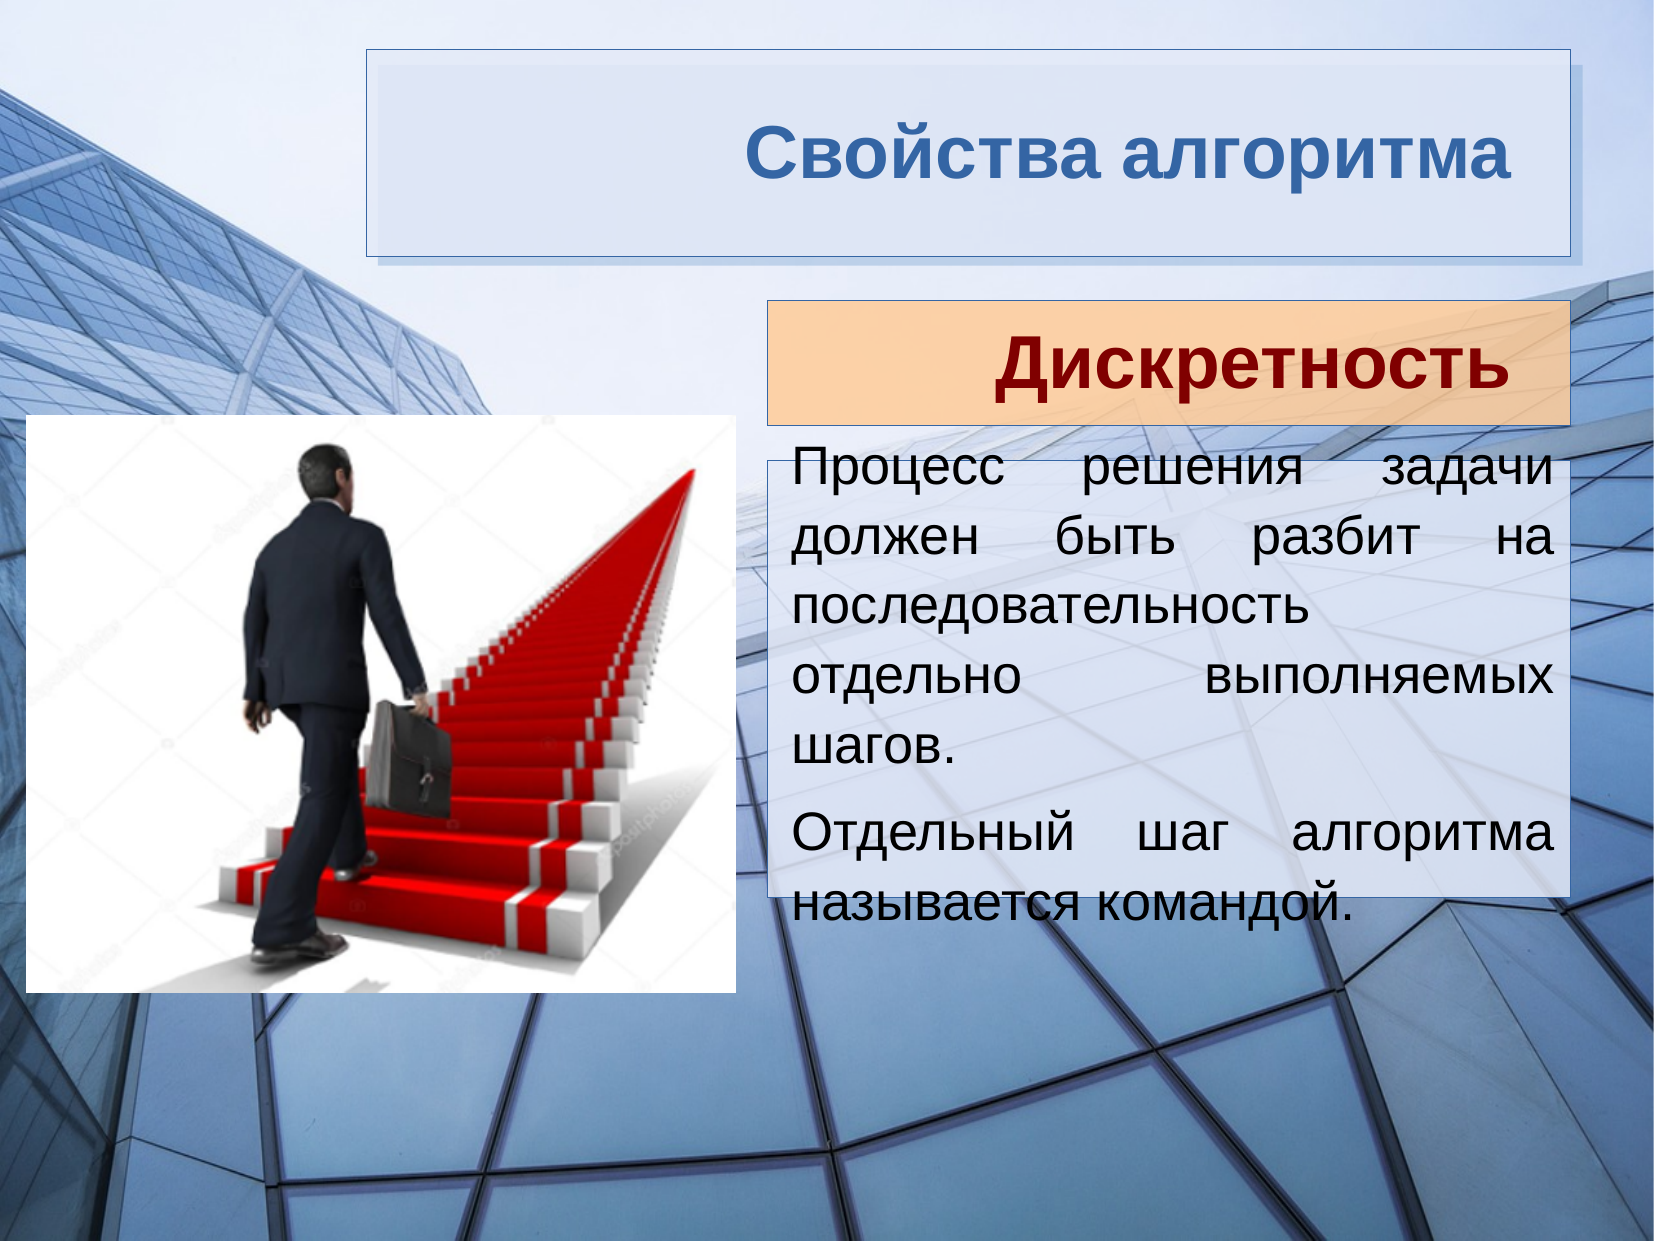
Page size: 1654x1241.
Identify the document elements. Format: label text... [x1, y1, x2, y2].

text_box [377, 64, 1583, 266]
picture [0, 0, 1654, 1241]
text_box Процесс решения задачи должен быть разбит на последовательность отдельно выполняемых шагов. Отдельный шаг алгоритма называется командой. [767, 460, 1571, 898]
title Свойства алгоритма [366, 49, 1571, 257]
title Дискретность [767, 300, 1571, 426]
